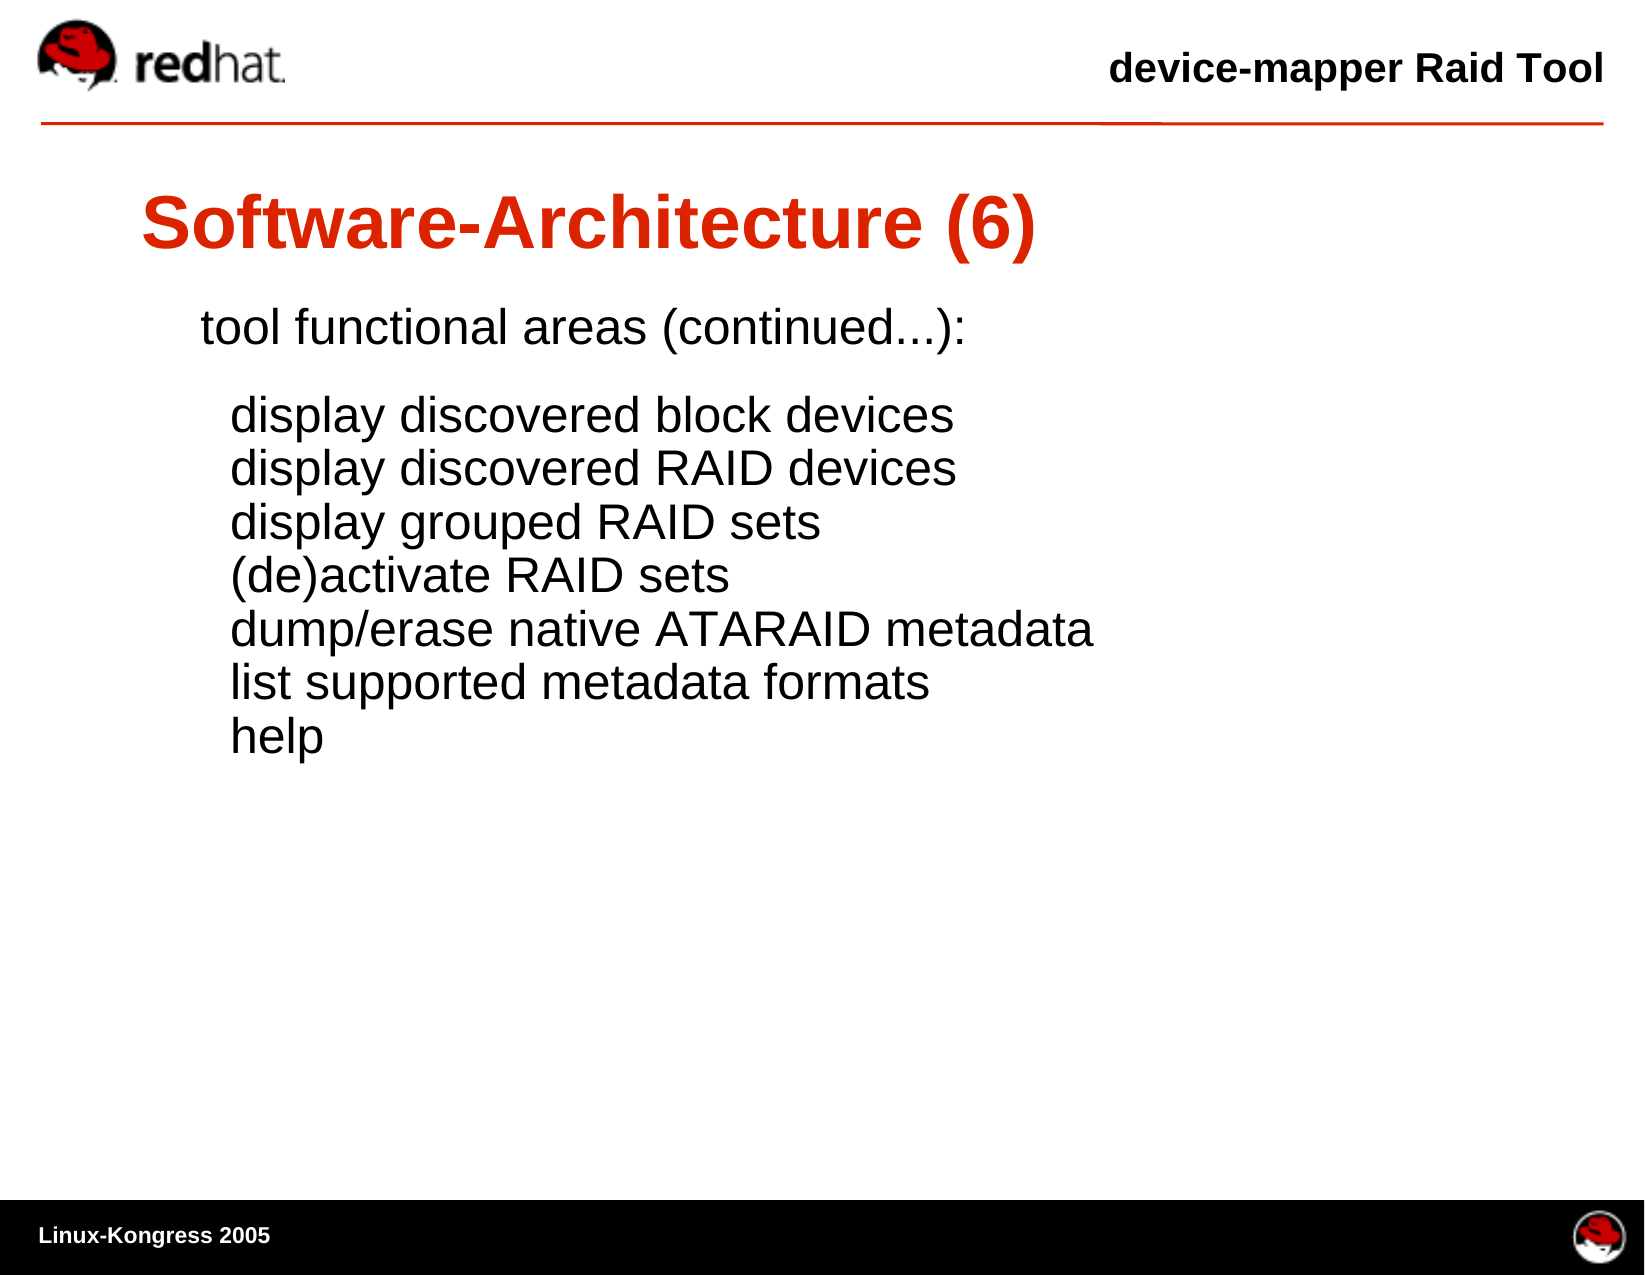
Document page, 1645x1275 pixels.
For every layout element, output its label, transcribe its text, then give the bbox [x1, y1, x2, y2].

text_box [0, 1200, 1645, 1275]
picture [1568, 1207, 1631, 1270]
picture [36, 17, 285, 102]
text_box device-mapper Raid Tool [959, 44, 1605, 97]
text_box display discovered block devices display discovered RAID devices display grouped RAID sets (de)activate RAID sets dump/erase native ATARAID metadata list supported metadata formats help [216, 389, 1645, 530]
text_box Linux-Kongress 2005 [38, 1222, 381, 1252]
text_box tool functional areas (continued...): [186, 302, 1621, 443]
text_box Software-Architecture (6) [141, 180, 1271, 275]
